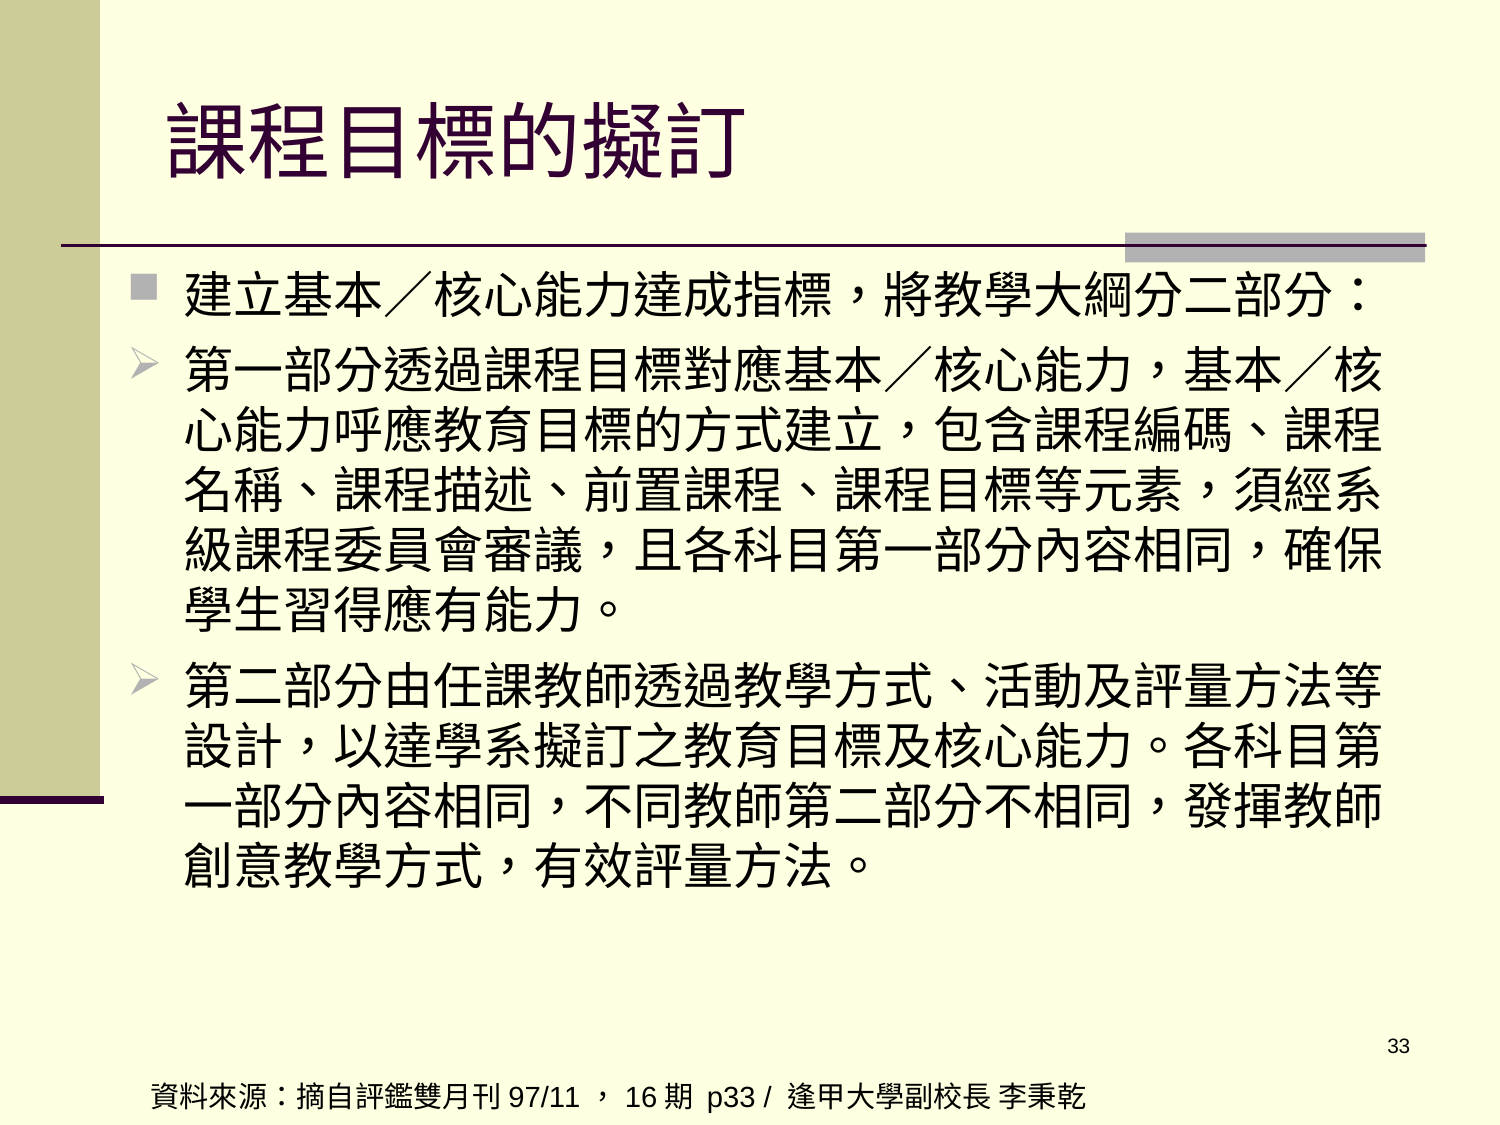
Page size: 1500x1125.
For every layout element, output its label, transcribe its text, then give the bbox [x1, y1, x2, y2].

title 課程目標的擬訂 [150, 45, 1426, 234]
text_box 資料來源：摘自評鑑雙月刊97/11，16期 p33 / 逢甲大學副校長 李秉乾 [135, 1070, 1377, 1121]
list 建立基本／核心能力達成指標，將教學大綱分二部分： 第一部分透過課程目標對應基本／核心能力，基本／核心能力呼應教育目標的方式建立，包含課程編碼、課程名稱、課程描述、前置課程、課程目標等元素，須經系級課程委員會審議，且各科目第一部分內容相同，確保學生習得應有能力。 第二部分由任課教師透過教學方式、活動及評量方法等設計，以達學系擬訂之教育目標及核心能力。各科目第一部分內容相同，不同教師第二部分不相同，發揮教師創意教學方式，有效評量方法。 [112, 255, 1412, 999]
